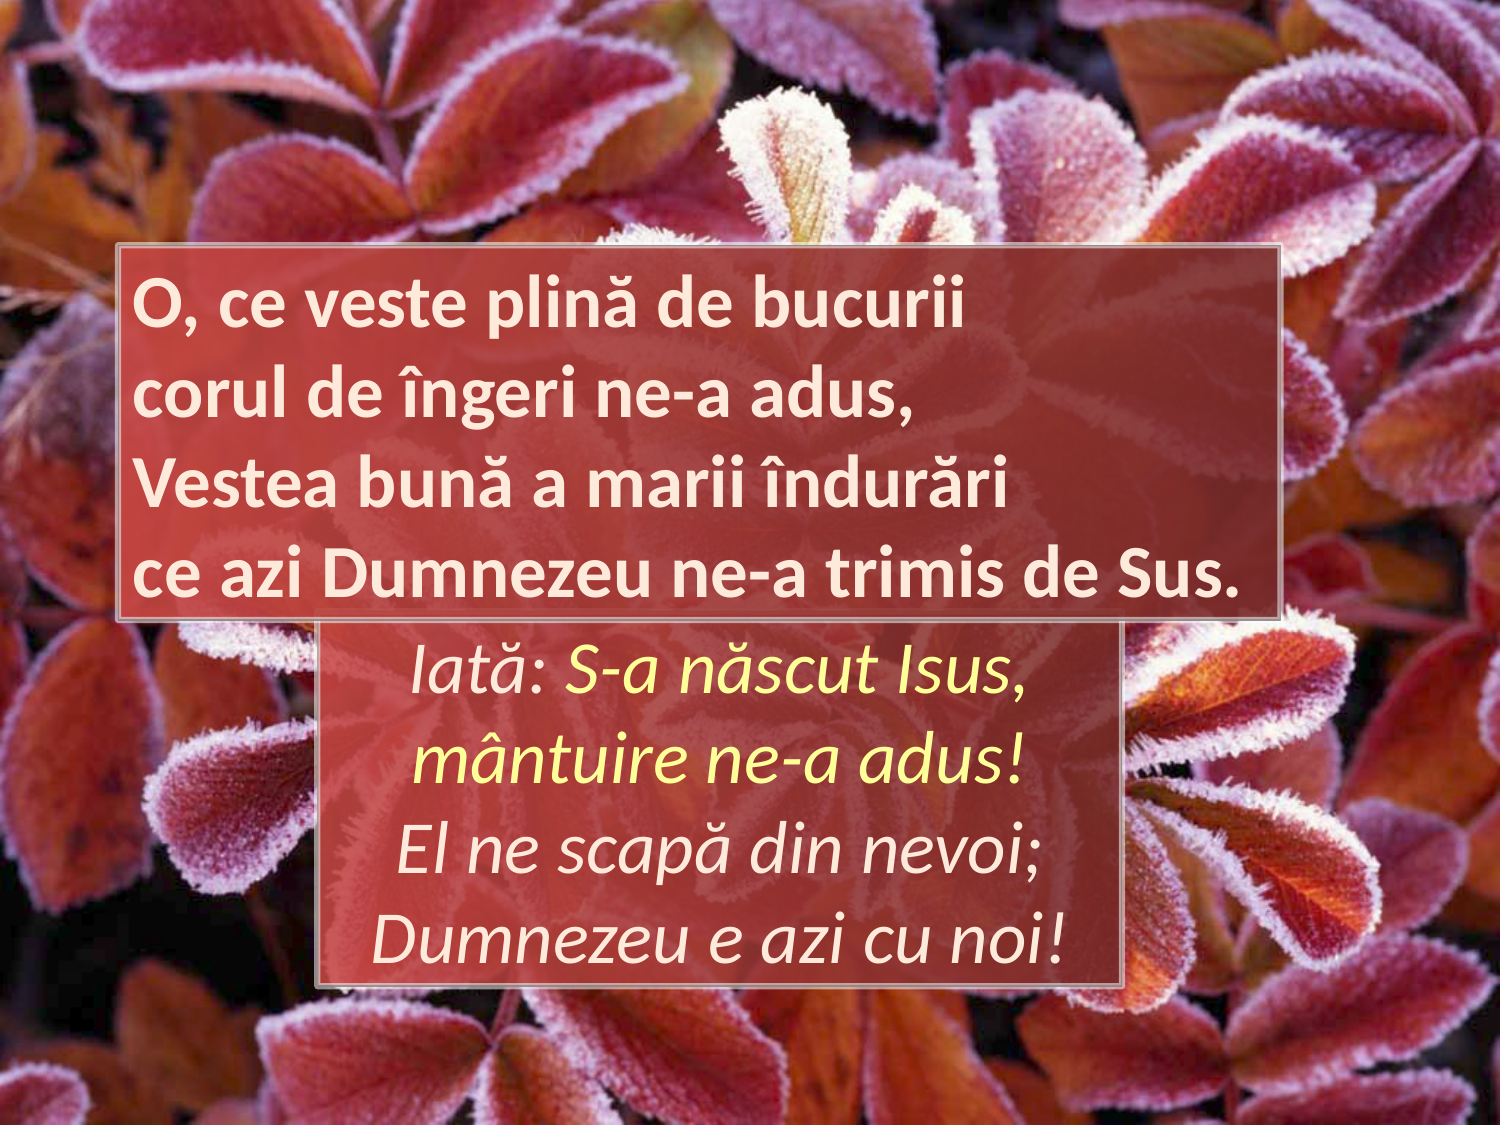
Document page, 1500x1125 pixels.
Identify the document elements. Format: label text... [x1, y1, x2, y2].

picture [0, 0, 1500, 1125]
text_box O, ce veste plină de bucurii corul de îngeri ne-a adus, Vestea bună a marii îndurări ce azi Dumnezeu ne-a trimis de Sus. [118, 245, 1281, 621]
text_box Iată: S-a născut Isus, mântuire ne-a adus! El ne scapă din nevoi; Dumnezeu e azi cu noi! [317, 621, 1123, 987]
